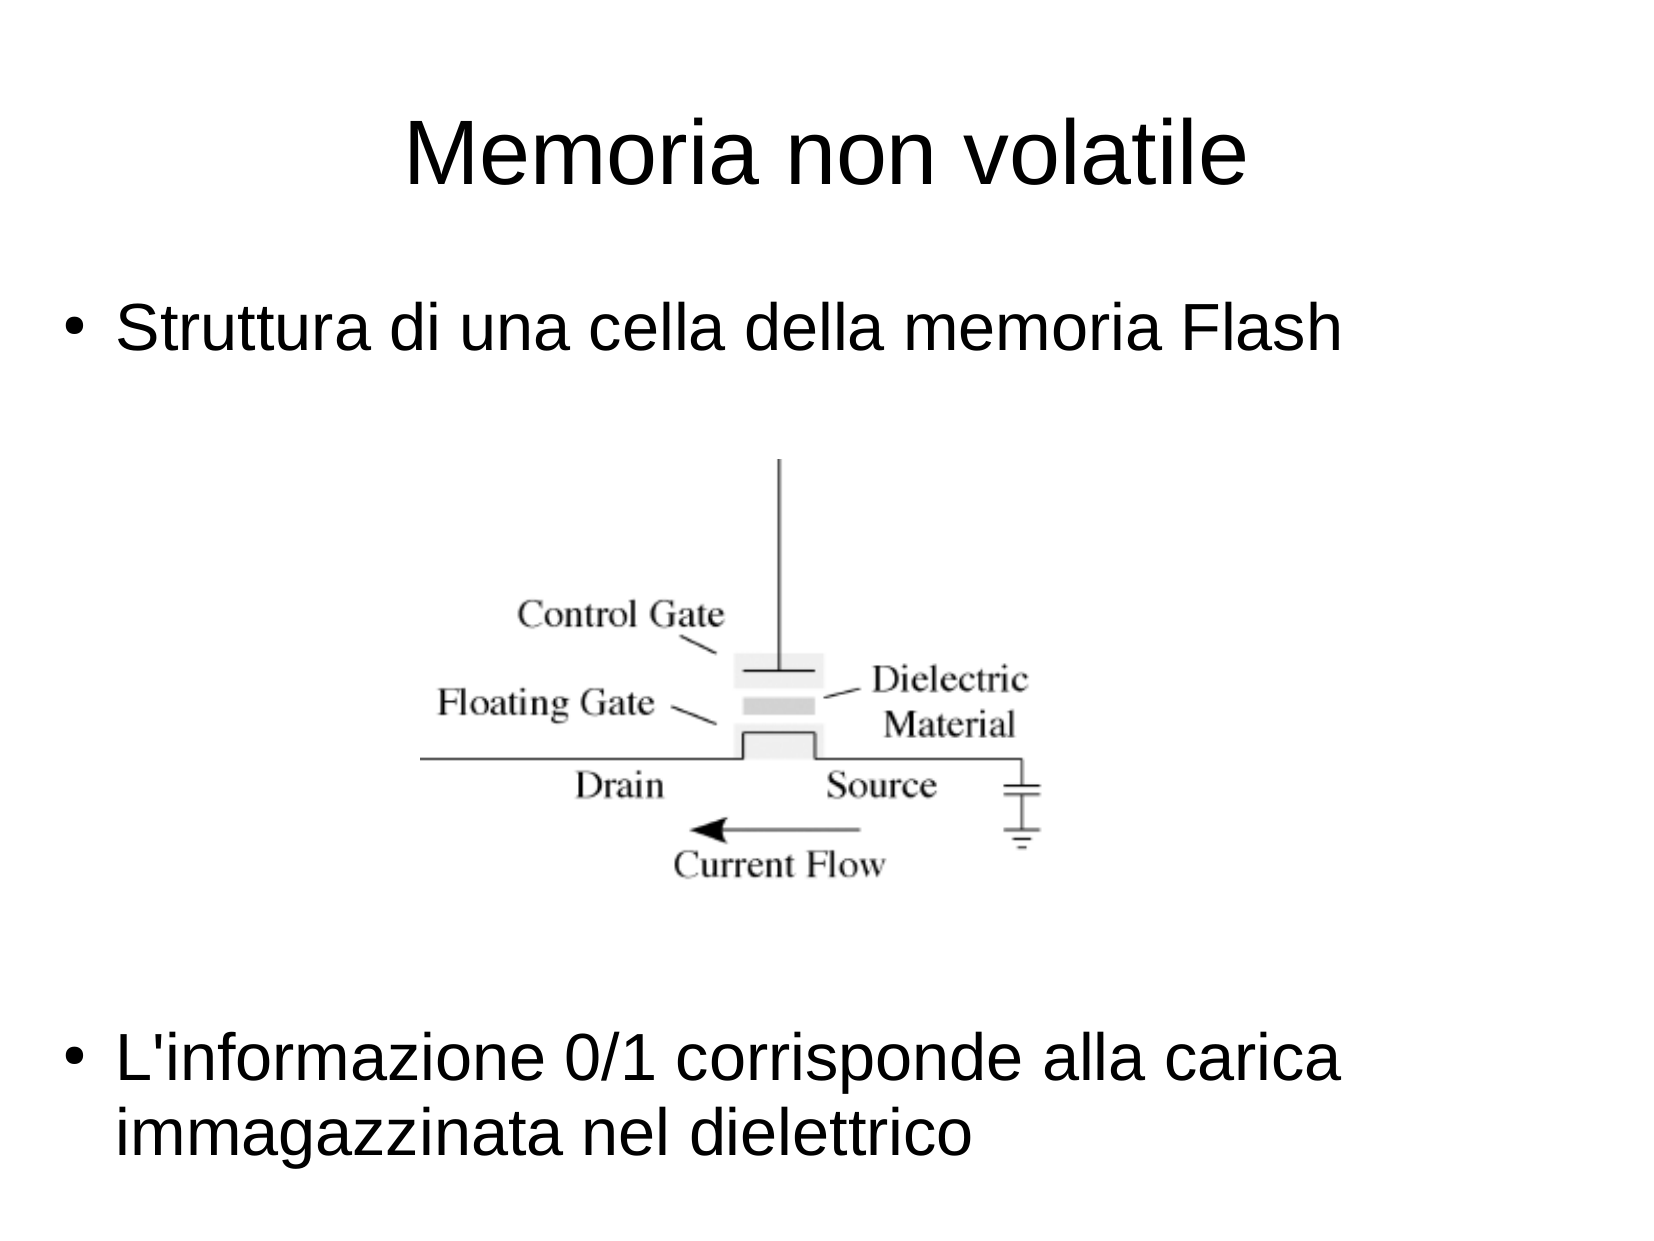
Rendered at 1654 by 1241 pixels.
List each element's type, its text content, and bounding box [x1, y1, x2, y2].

title Memoria non volatile [82, 49, 1571, 257]
picture [420, 459, 1092, 901]
list Struttura di una cella della memoria Flash L'informazione 0/1 corrisponde alla carica immagazzinata nel dielettrico [45, 290, 1621, 1186]
